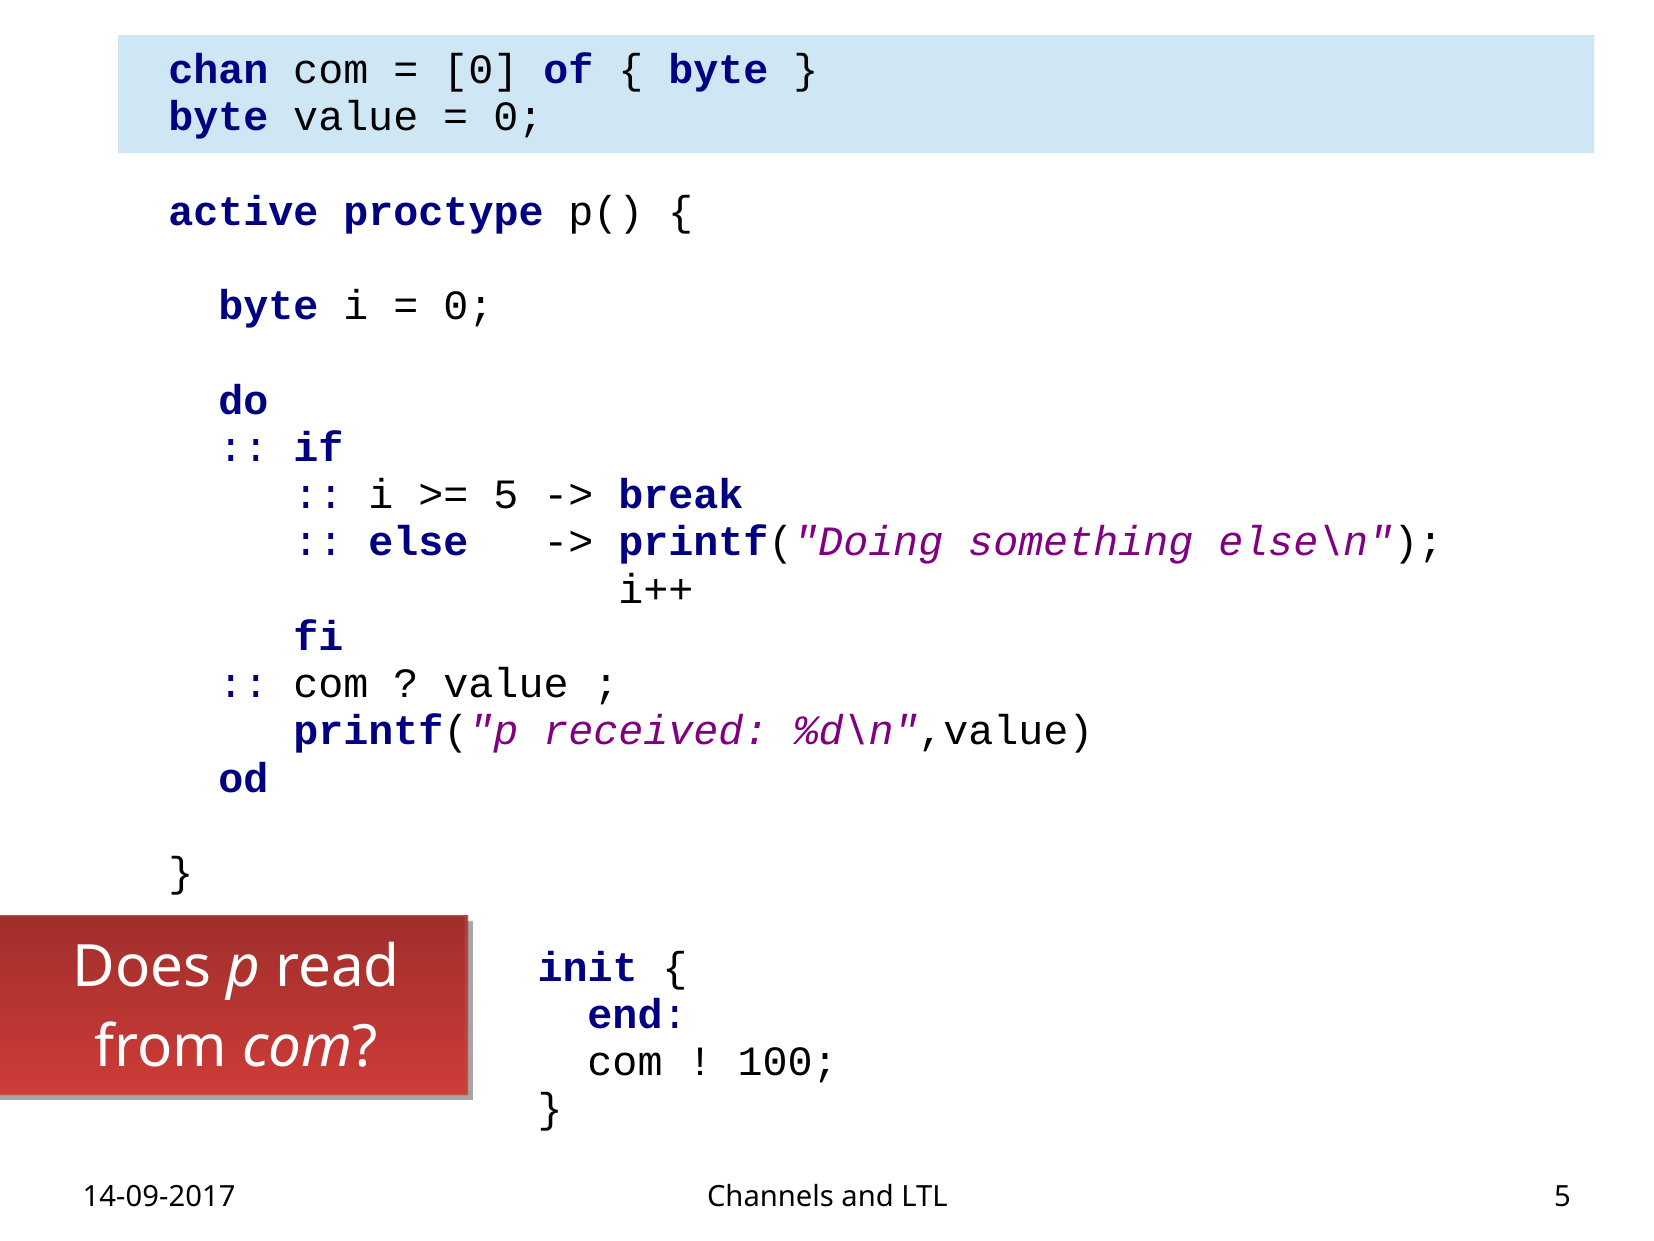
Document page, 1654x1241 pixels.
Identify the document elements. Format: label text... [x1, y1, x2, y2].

title Does p read from com? [0, 915, 153, 1093]
text_box [118, 35, 1595, 154]
text_box chan com = [0] of { byte } byte value = 0; active proctype p() { byte i = 0; do :: if :: i >= 5 -> break :: else -> printf("Doing something else\n"); i++ fi :: com ? value ; printf("p received: %d\n",value) od } init { end: com ! 100; } [153, 41, 1459, 1143]
picture [0, 1093, 153, 1100]
